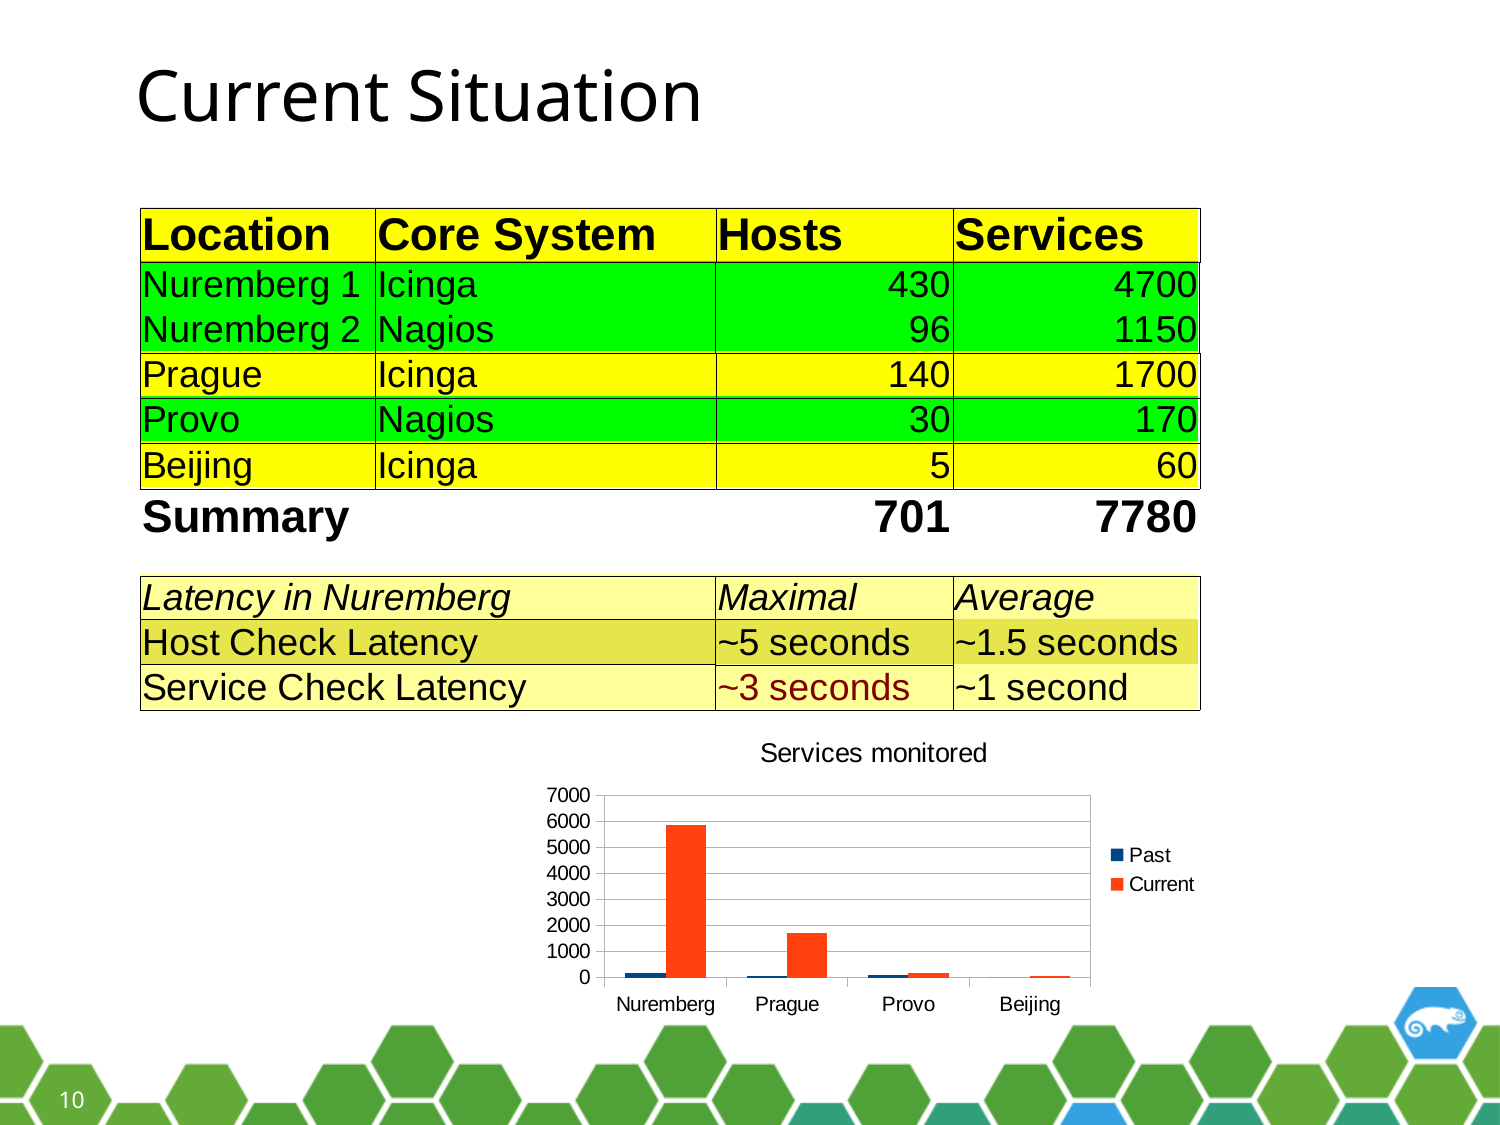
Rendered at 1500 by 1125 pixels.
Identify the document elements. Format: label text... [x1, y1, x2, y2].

chart [139, 207, 1411, 1023]
picture [0, 987, 1500, 1125]
title Current Situation [135, 12, 1372, 175]
